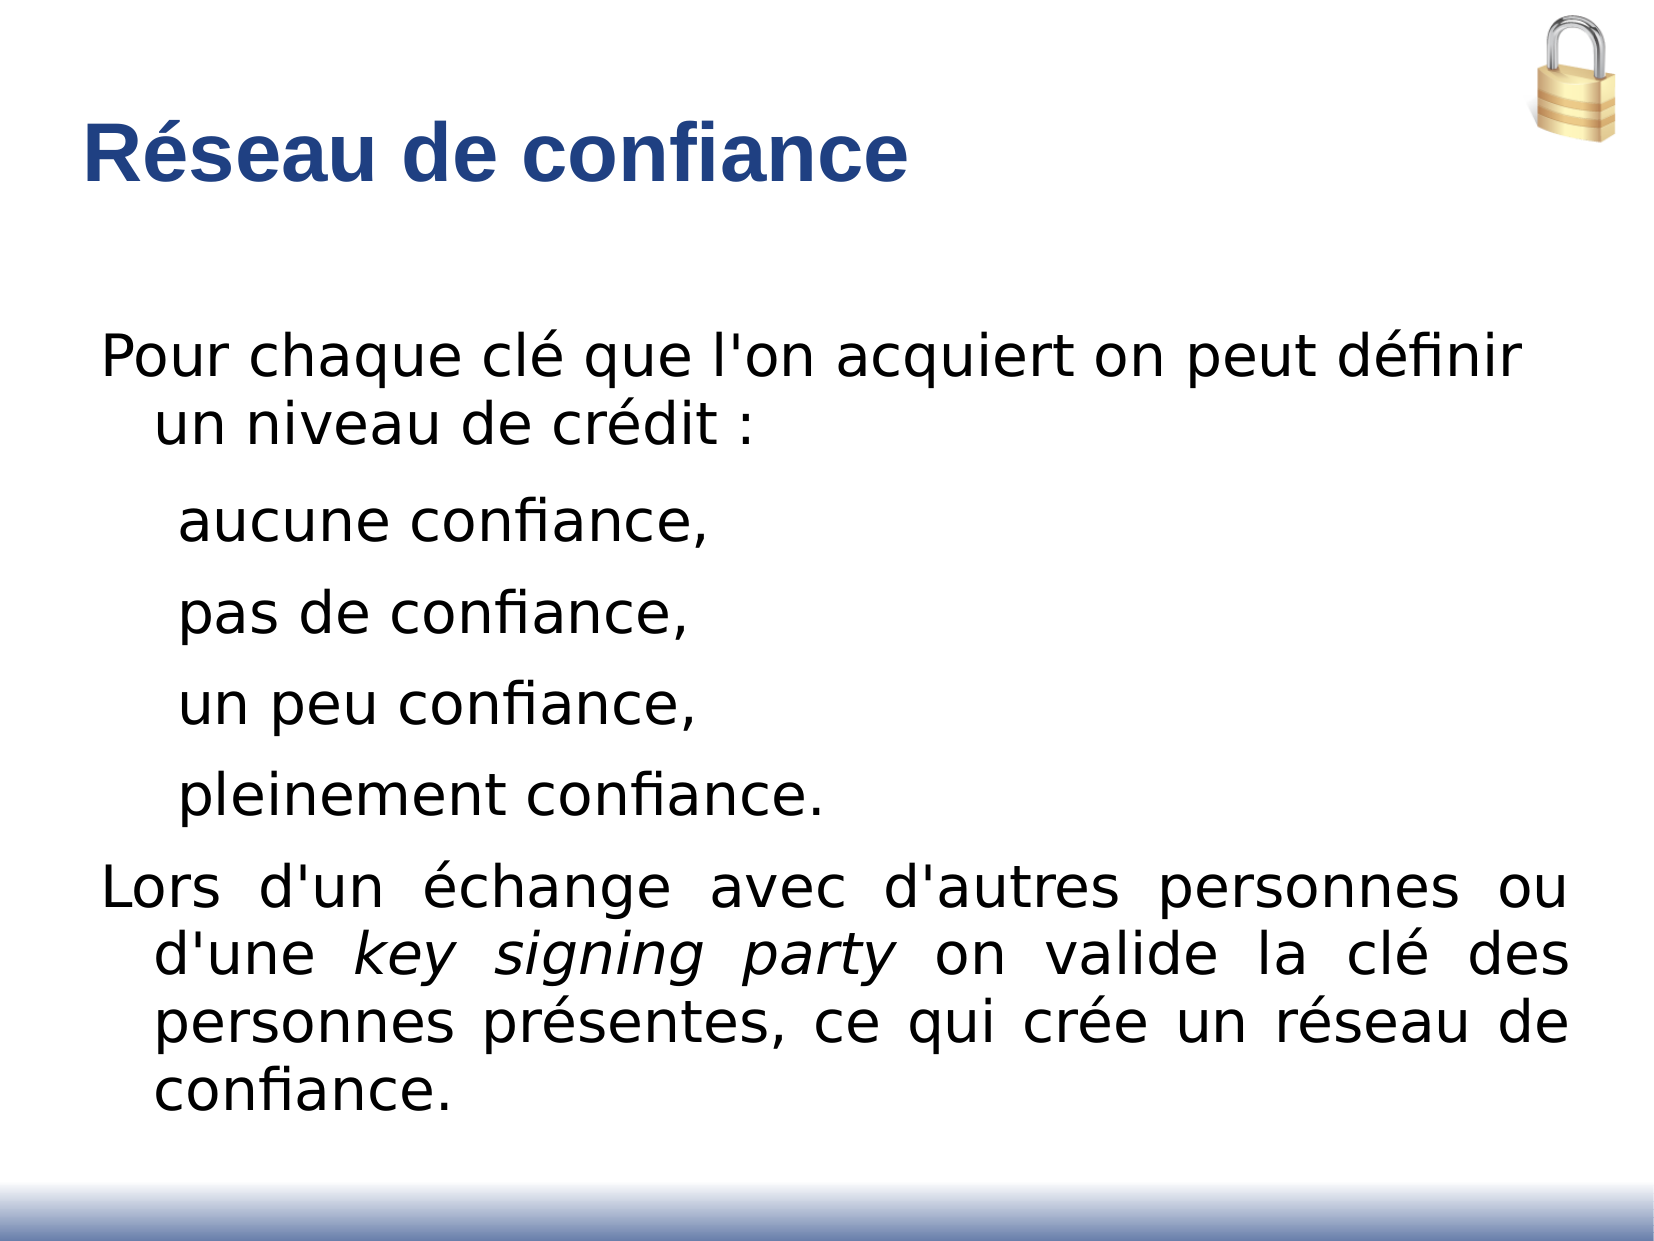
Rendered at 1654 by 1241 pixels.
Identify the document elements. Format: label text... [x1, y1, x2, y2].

title Réseau de confiance [82, 56, 1571, 250]
list Pour chaque clé que l'on acquiert on peut définir un niveau de crédit : aucune confiance, pas de confiance, un peu confiance, pleinement confiance. Lors d'un échange avec d'autres personnes ou d'une key signing party on valide la clé des personnes présentes, ce qui crée un réseau de confiance. [82, 322, 1571, 1125]
picture [1505, 11, 1642, 148]
